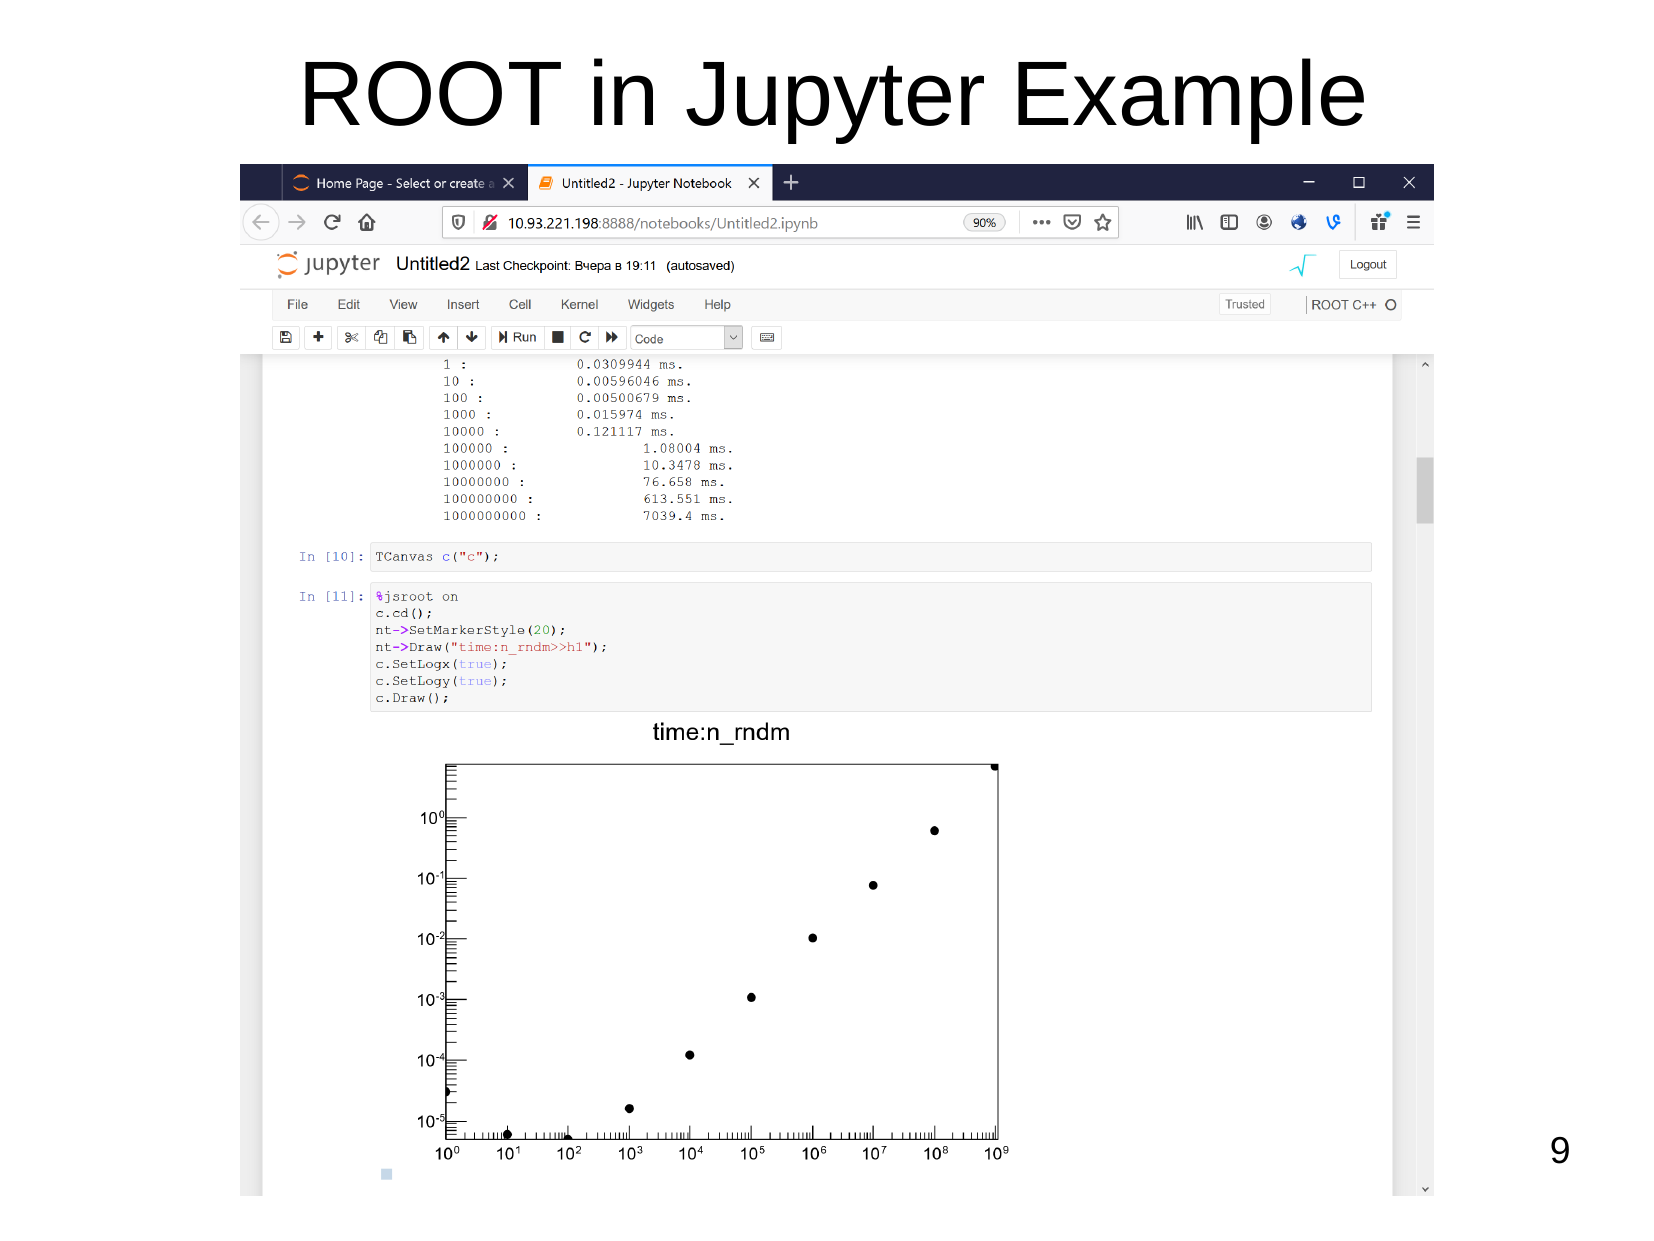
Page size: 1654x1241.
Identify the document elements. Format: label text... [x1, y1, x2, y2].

title ROOT in Jupyter Example [90, 0, 1579, 195]
picture [240, 164, 1434, 1196]
